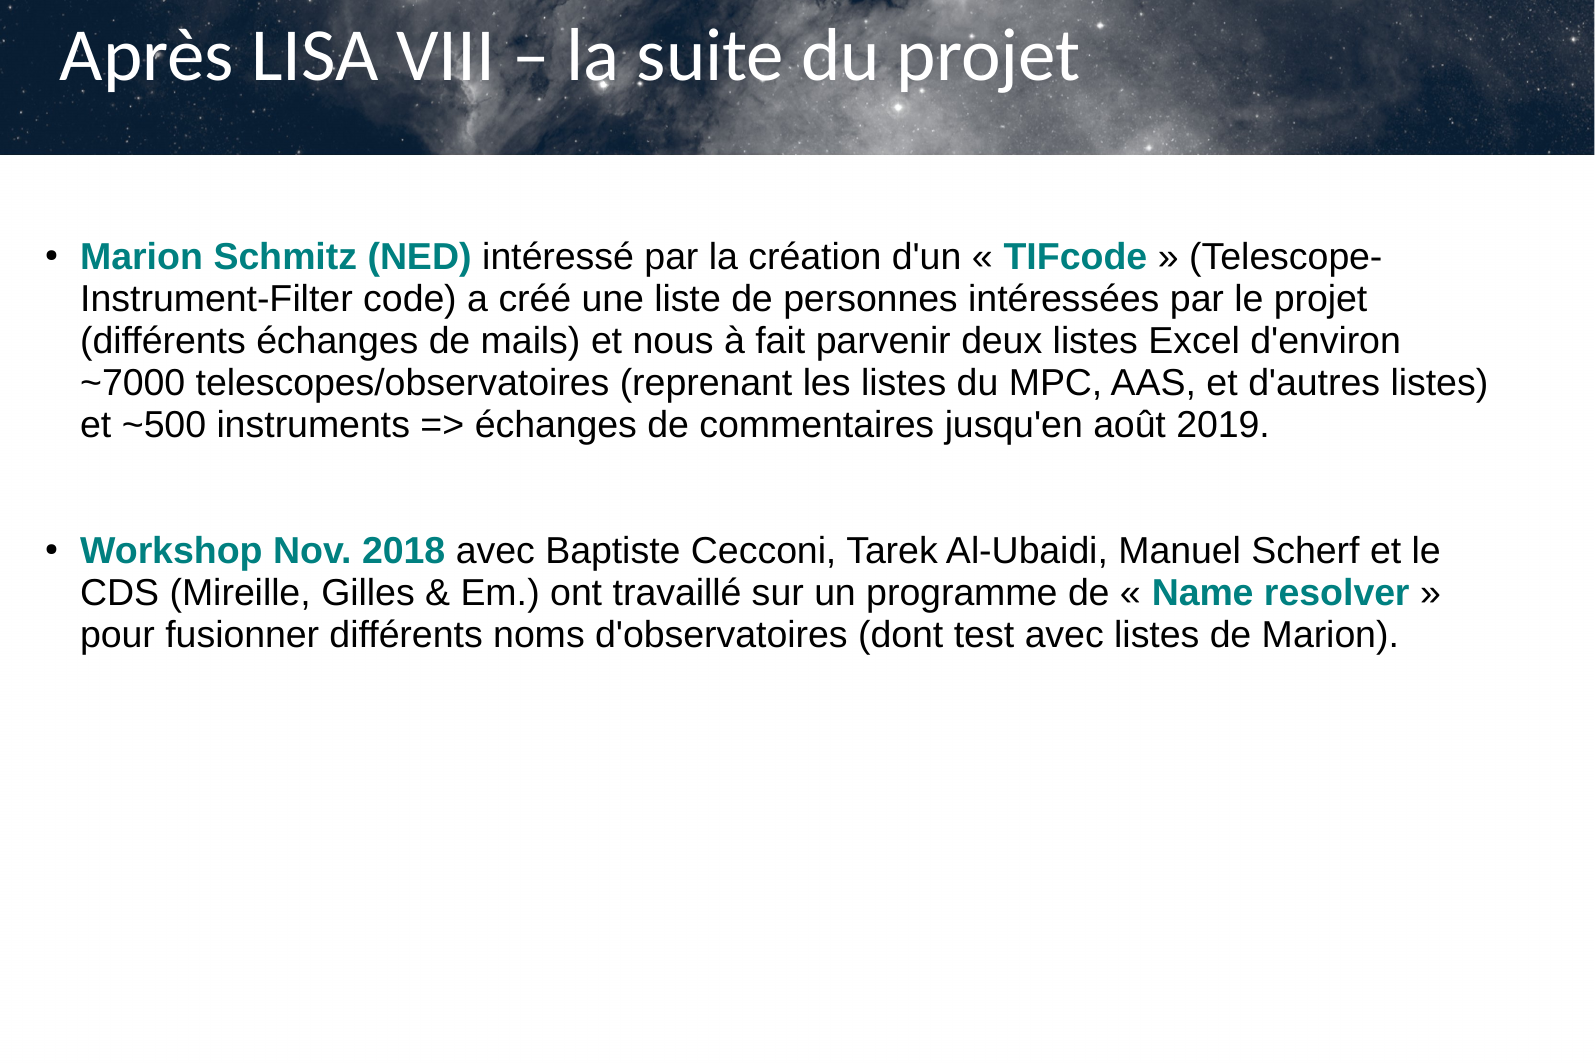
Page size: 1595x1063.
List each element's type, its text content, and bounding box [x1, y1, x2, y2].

picture [0, 0, 1595, 1063]
title Après LISA VIII – la suite du projet [30, 17, 1546, 106]
text_box Marion Schmitz (NED) intéressé par la création d'un « TIFcode » (Telescope-Instrument-Filter code) a créé une liste de personnes intéressées par le projet (différents échanges de mails) et nous à fait parvenir deux listes Excel d'environ ~7000 telescopes/observatoires (reprenant les listes du MPC, AAS, et d'autres listes) et ~500 instruments => échanges de commentaires jusqu'en août 2019. Workshop Nov. 2018 avec Baptiste Cecconi, Tarek Al-Ubaidi, Manuel Scherf et le CDS (Mireille, Gilles & Em.) ont travaillé sur un programme de « Name resolver » pour fusionner différents noms d'observatoires (dont test avec listes de Marion). [30, 186, 1516, 841]
